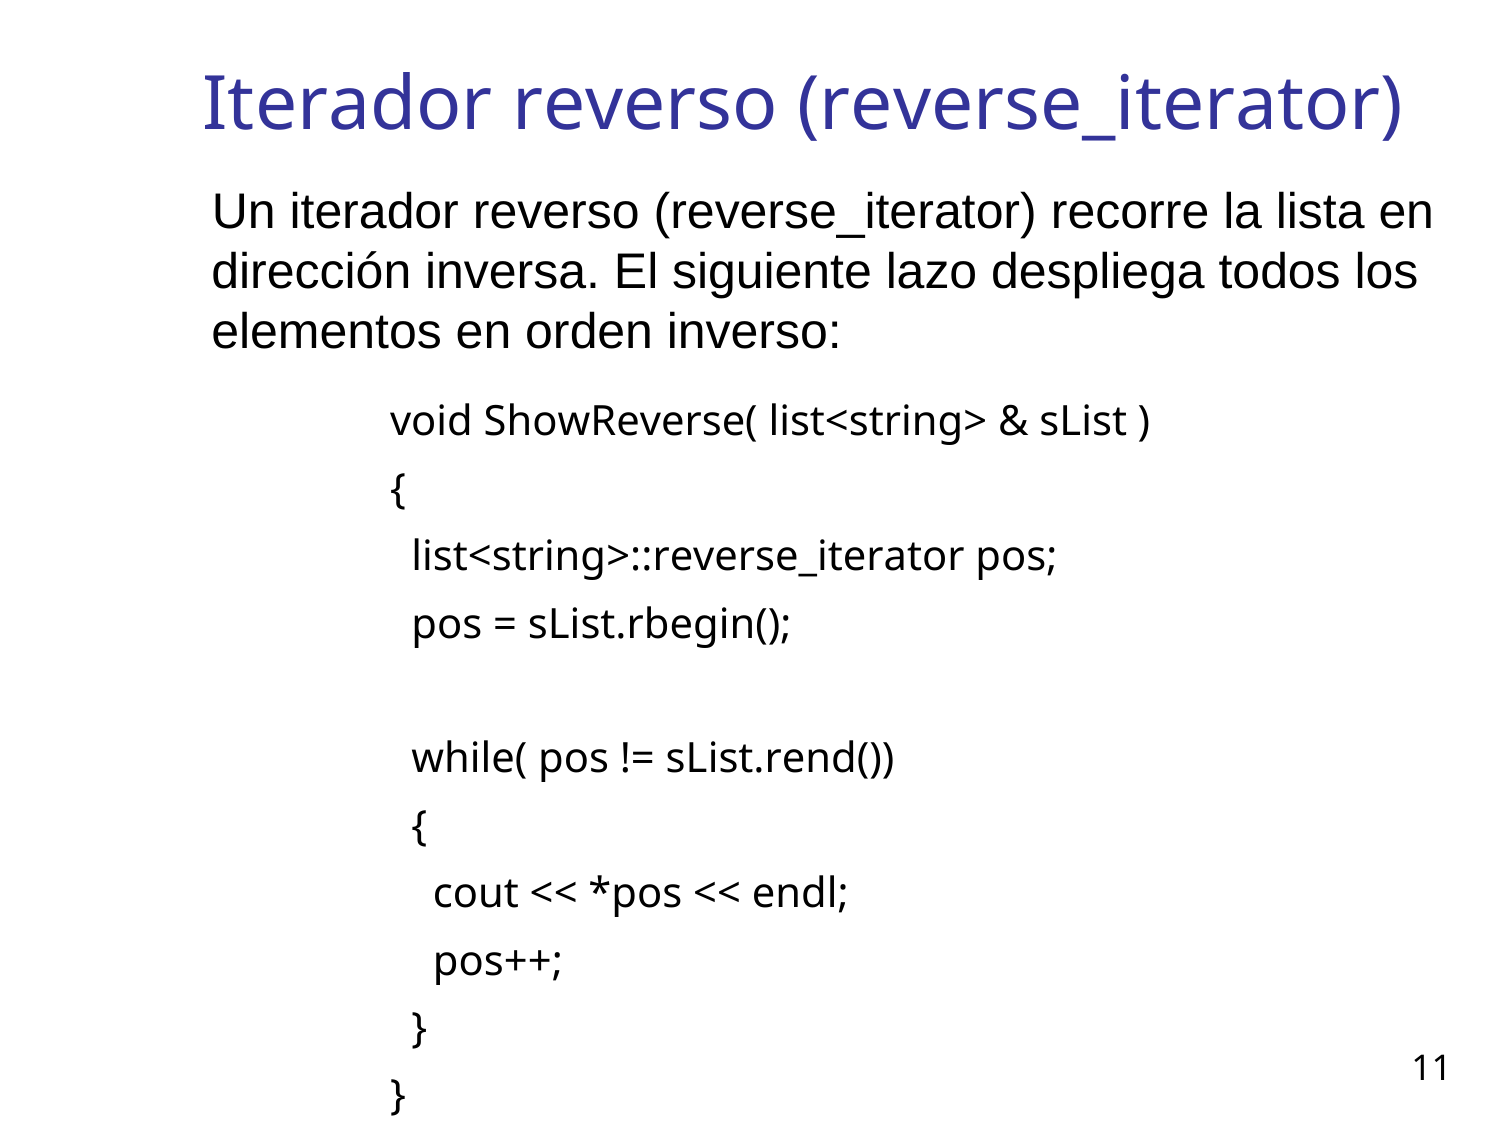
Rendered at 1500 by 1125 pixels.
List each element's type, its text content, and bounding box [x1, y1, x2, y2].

title Iterador reverso (reverse_iterator)‏ [187, 0, 1466, 160]
text_box Un iterador reverso (reverse_iterator) recorre la lista en dirección inversa. El siguiente lazo despliega todos los elementos en orden inverso: [187, 171, 1463, 367]
list void ShowReverse( list<string> & sList )‏ { list<string>::reverse_iterator pos; pos = sList.rbegin(); while( pos != sList.rend())‏ { cout << *pos << endl; pos++; } } [374, 383, 1463, 1100]
